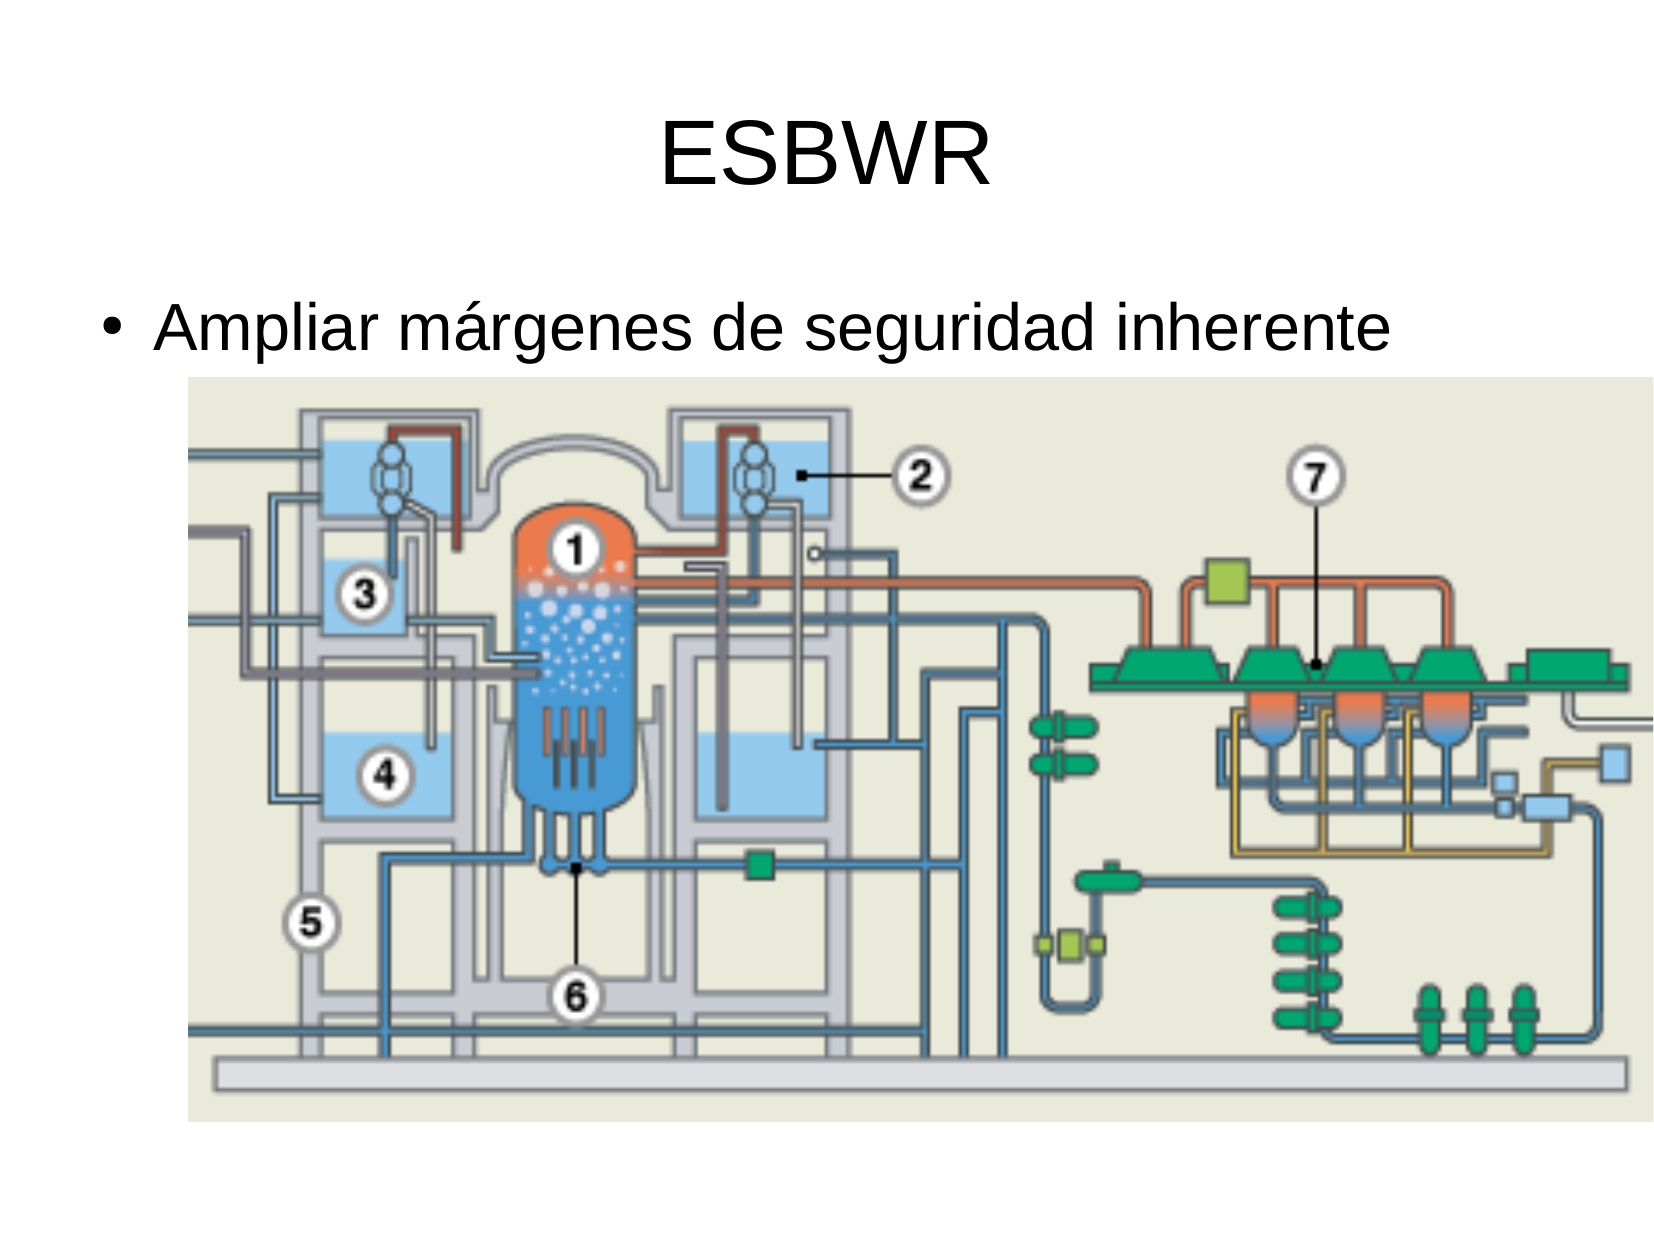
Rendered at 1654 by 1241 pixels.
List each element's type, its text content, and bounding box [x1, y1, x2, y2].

title ESBWR [82, 49, 1571, 257]
picture [188, 377, 1654, 1123]
list Ampliar márgenes de seguridad inherente [82, 290, 1571, 1010]
